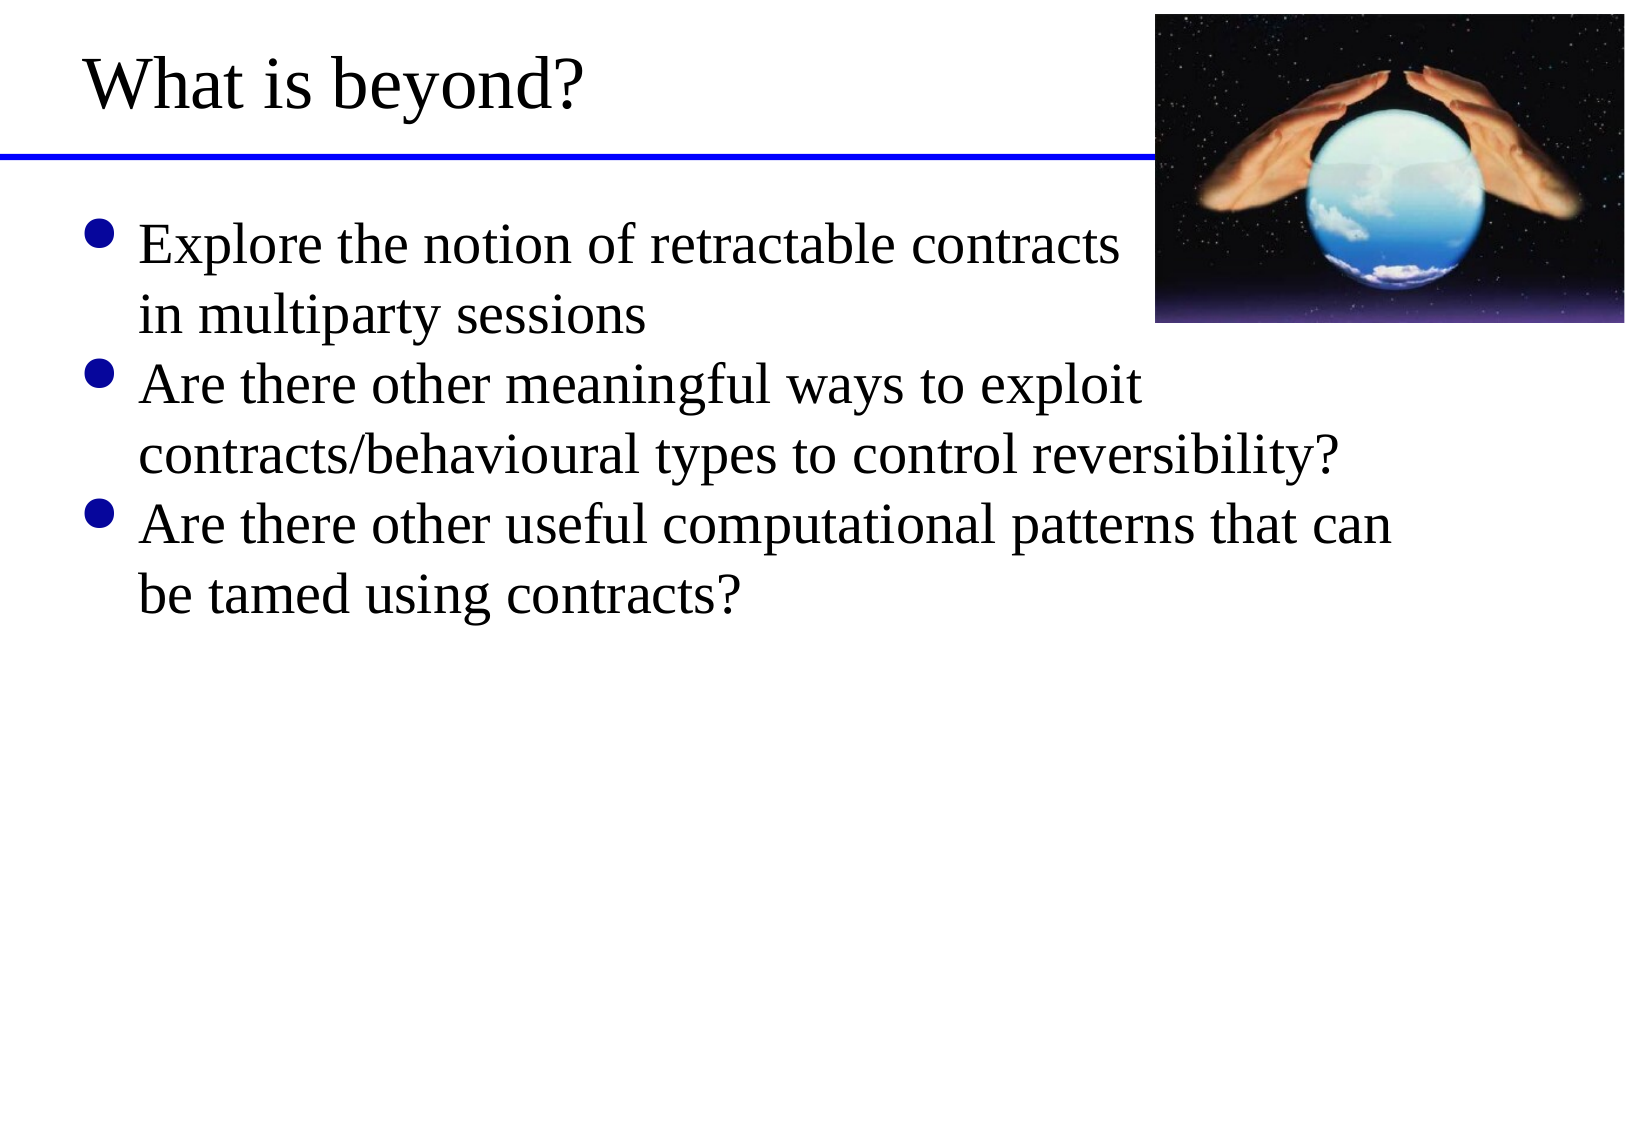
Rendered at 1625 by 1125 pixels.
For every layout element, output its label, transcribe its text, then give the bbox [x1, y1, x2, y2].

picture [1155, 14, 1625, 324]
text_box What is beyond? [67, 27, 1155, 131]
text_box Explore the notion of retractable contracts in multiparty sessions Are there other meaningful ways to exploit contracts/behavioural types to control reversibility? Are there other useful computational patterns that can be tamed using contracts? [67, 198, 1478, 1061]
